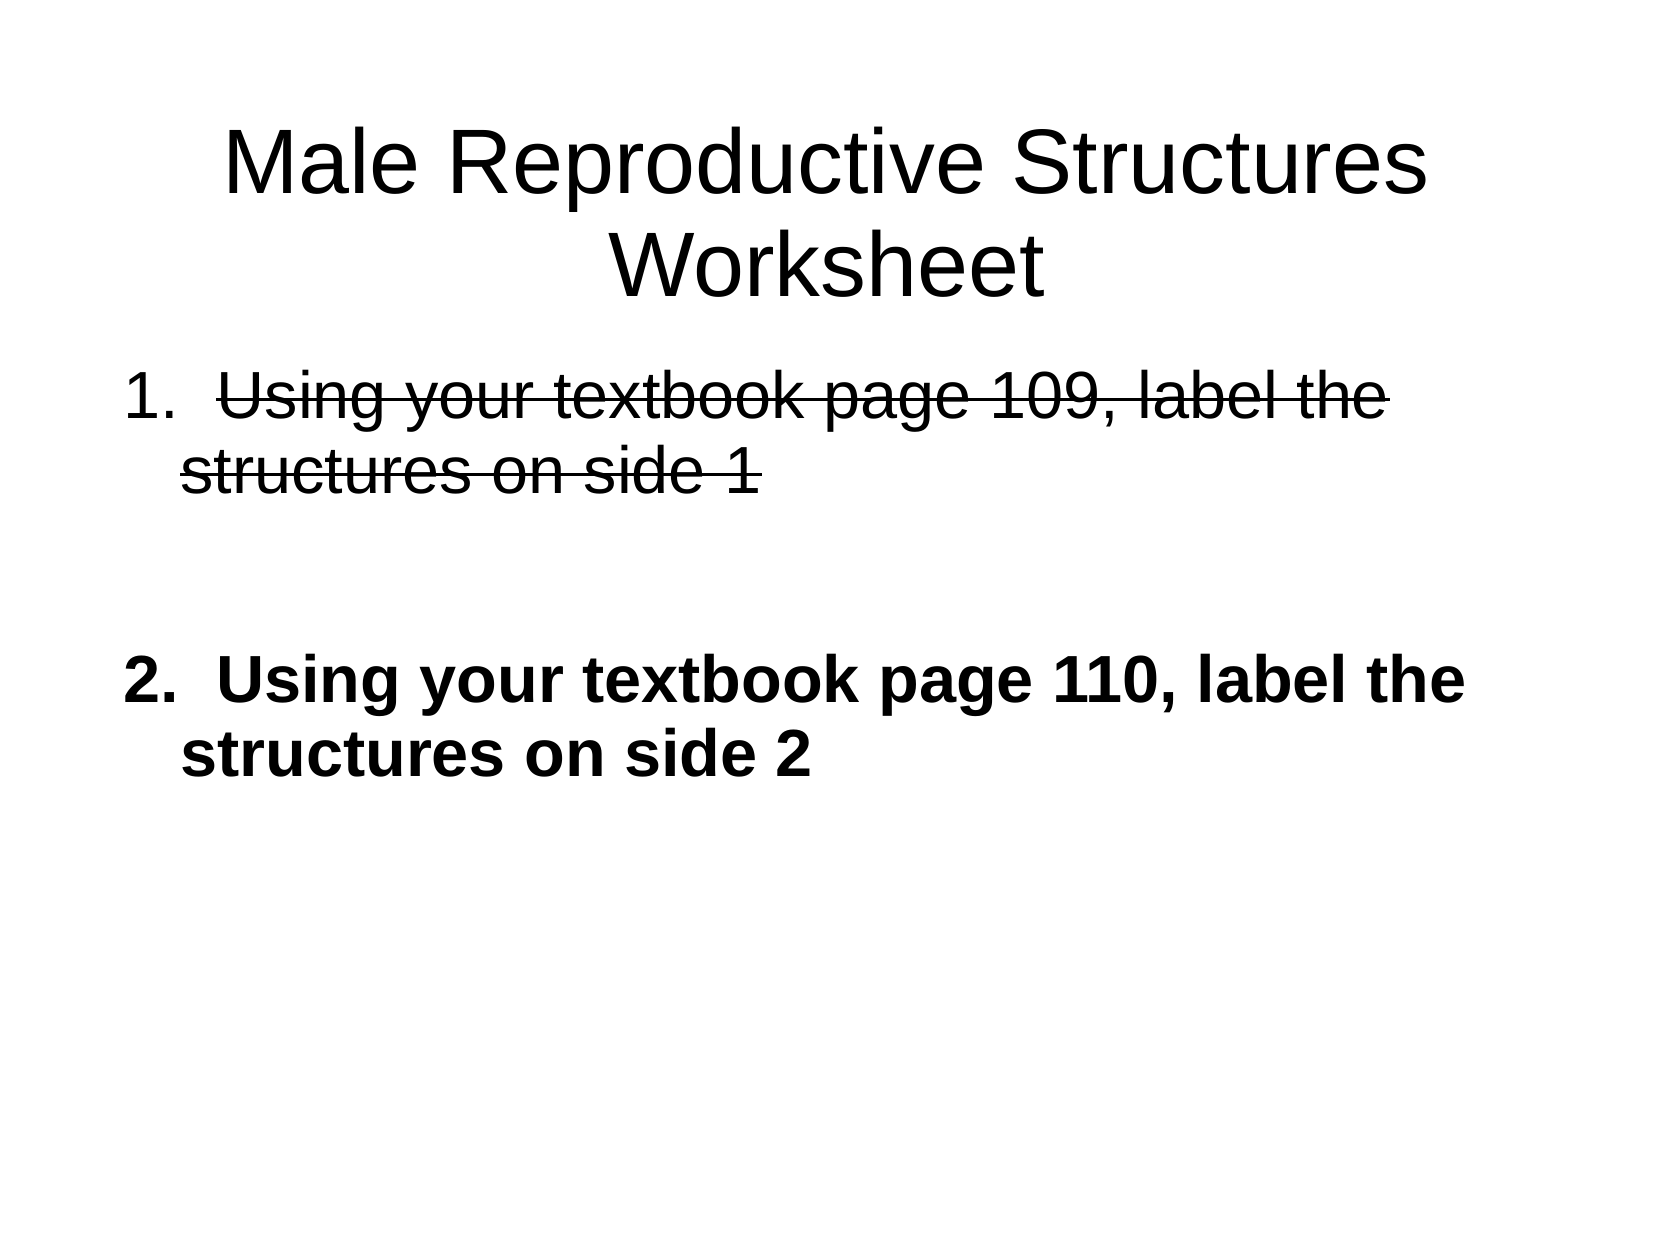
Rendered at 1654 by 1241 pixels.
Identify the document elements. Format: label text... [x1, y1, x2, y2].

title Male Reproductive Structures Worksheet [124, 110, 1530, 317]
list 1. Using your textbook page 109, label the structures on side 1 2. Using your textbook page 110, label the structures on side 2 [124, 358, 1530, 1088]
